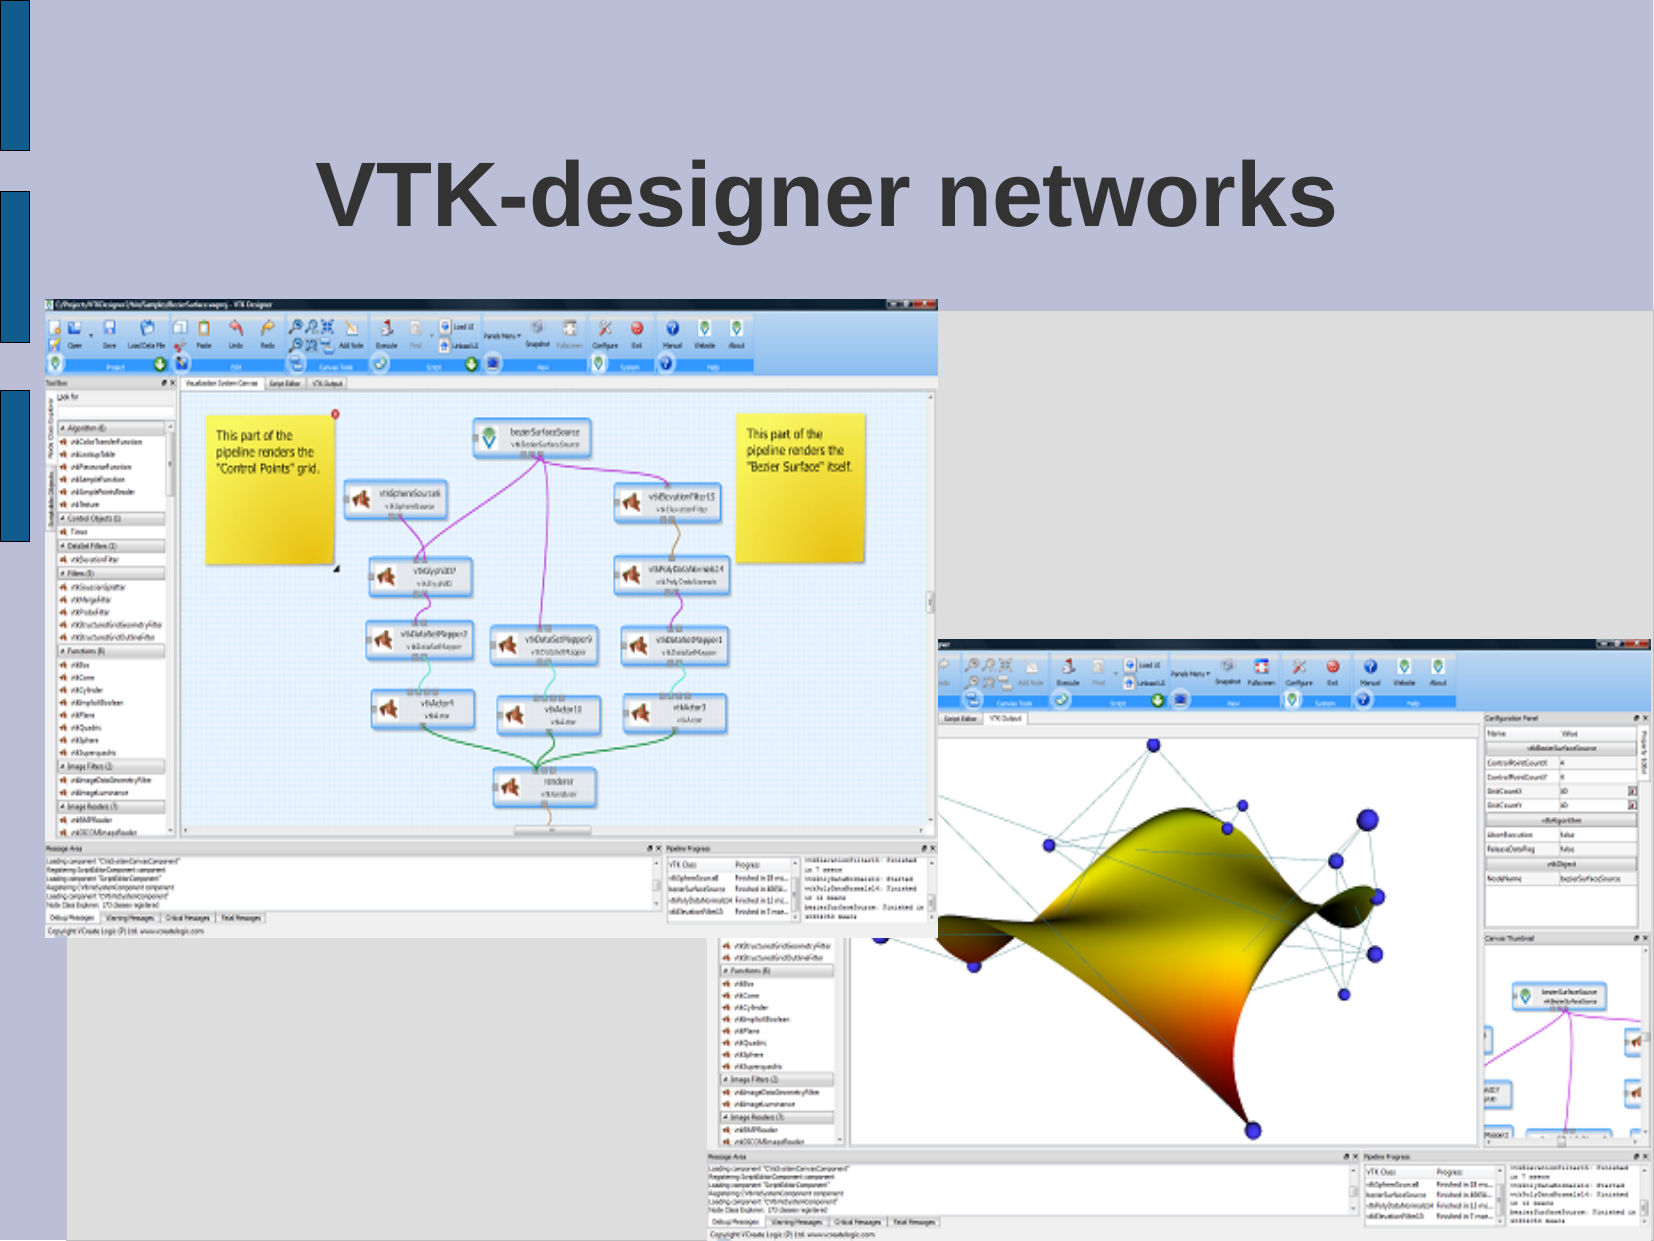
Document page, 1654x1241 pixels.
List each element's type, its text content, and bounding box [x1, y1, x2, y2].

title VTK-designer networks [121, 91, 1534, 299]
picture [45, 299, 1651, 1241]
